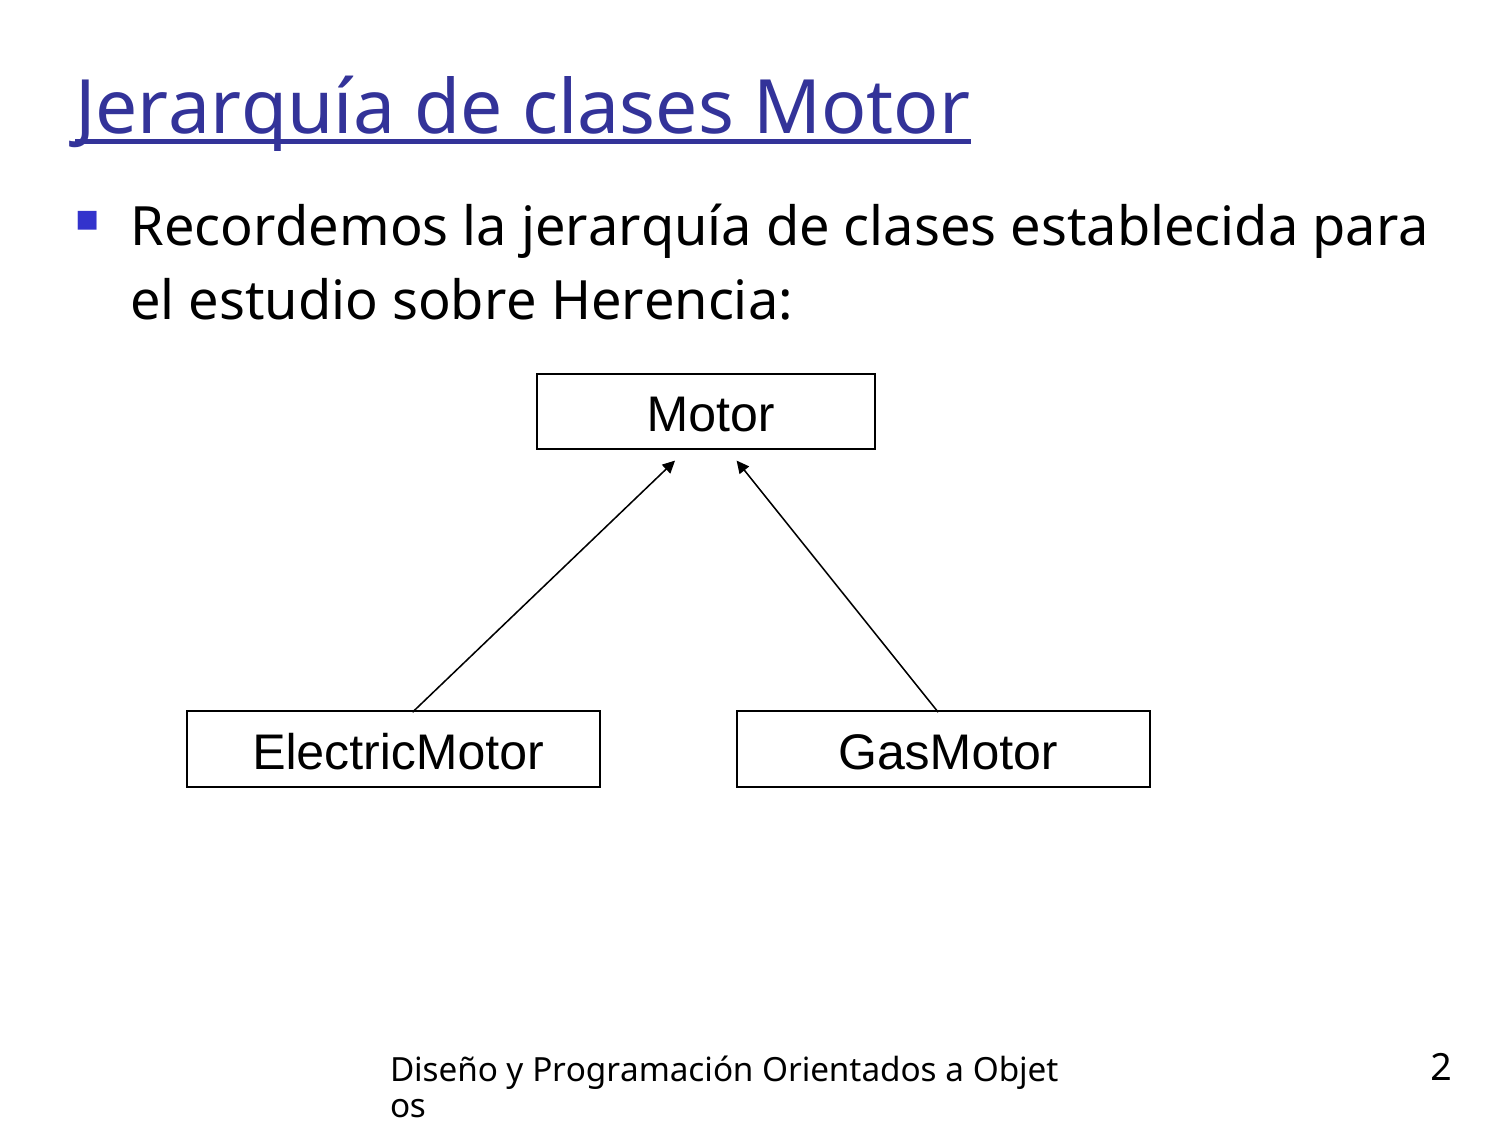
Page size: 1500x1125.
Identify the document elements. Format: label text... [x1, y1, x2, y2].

list Recordemos la jerarquía de clases establecida para el estudio sobre Herencia: [75, 187, 1462, 1013]
title Jerarquía de clases Motor [75, 18, 1466, 181]
